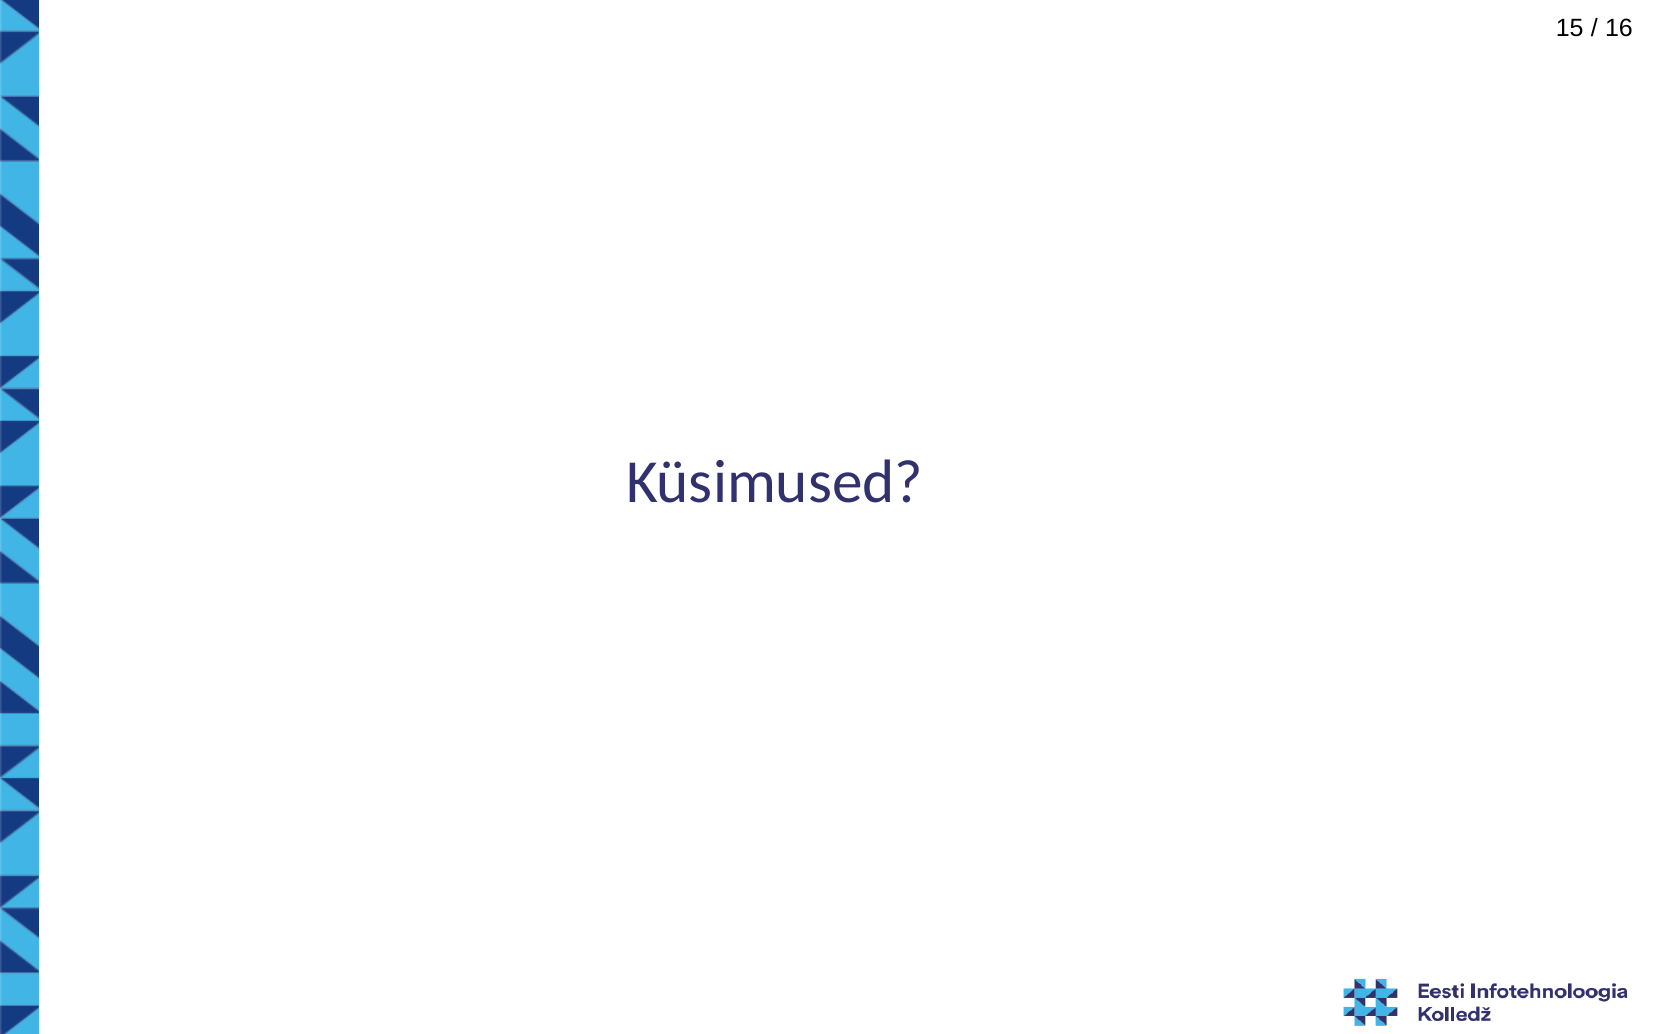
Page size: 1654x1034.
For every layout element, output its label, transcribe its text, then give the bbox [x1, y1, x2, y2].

title Küsimused? [625, 431, 1044, 544]
